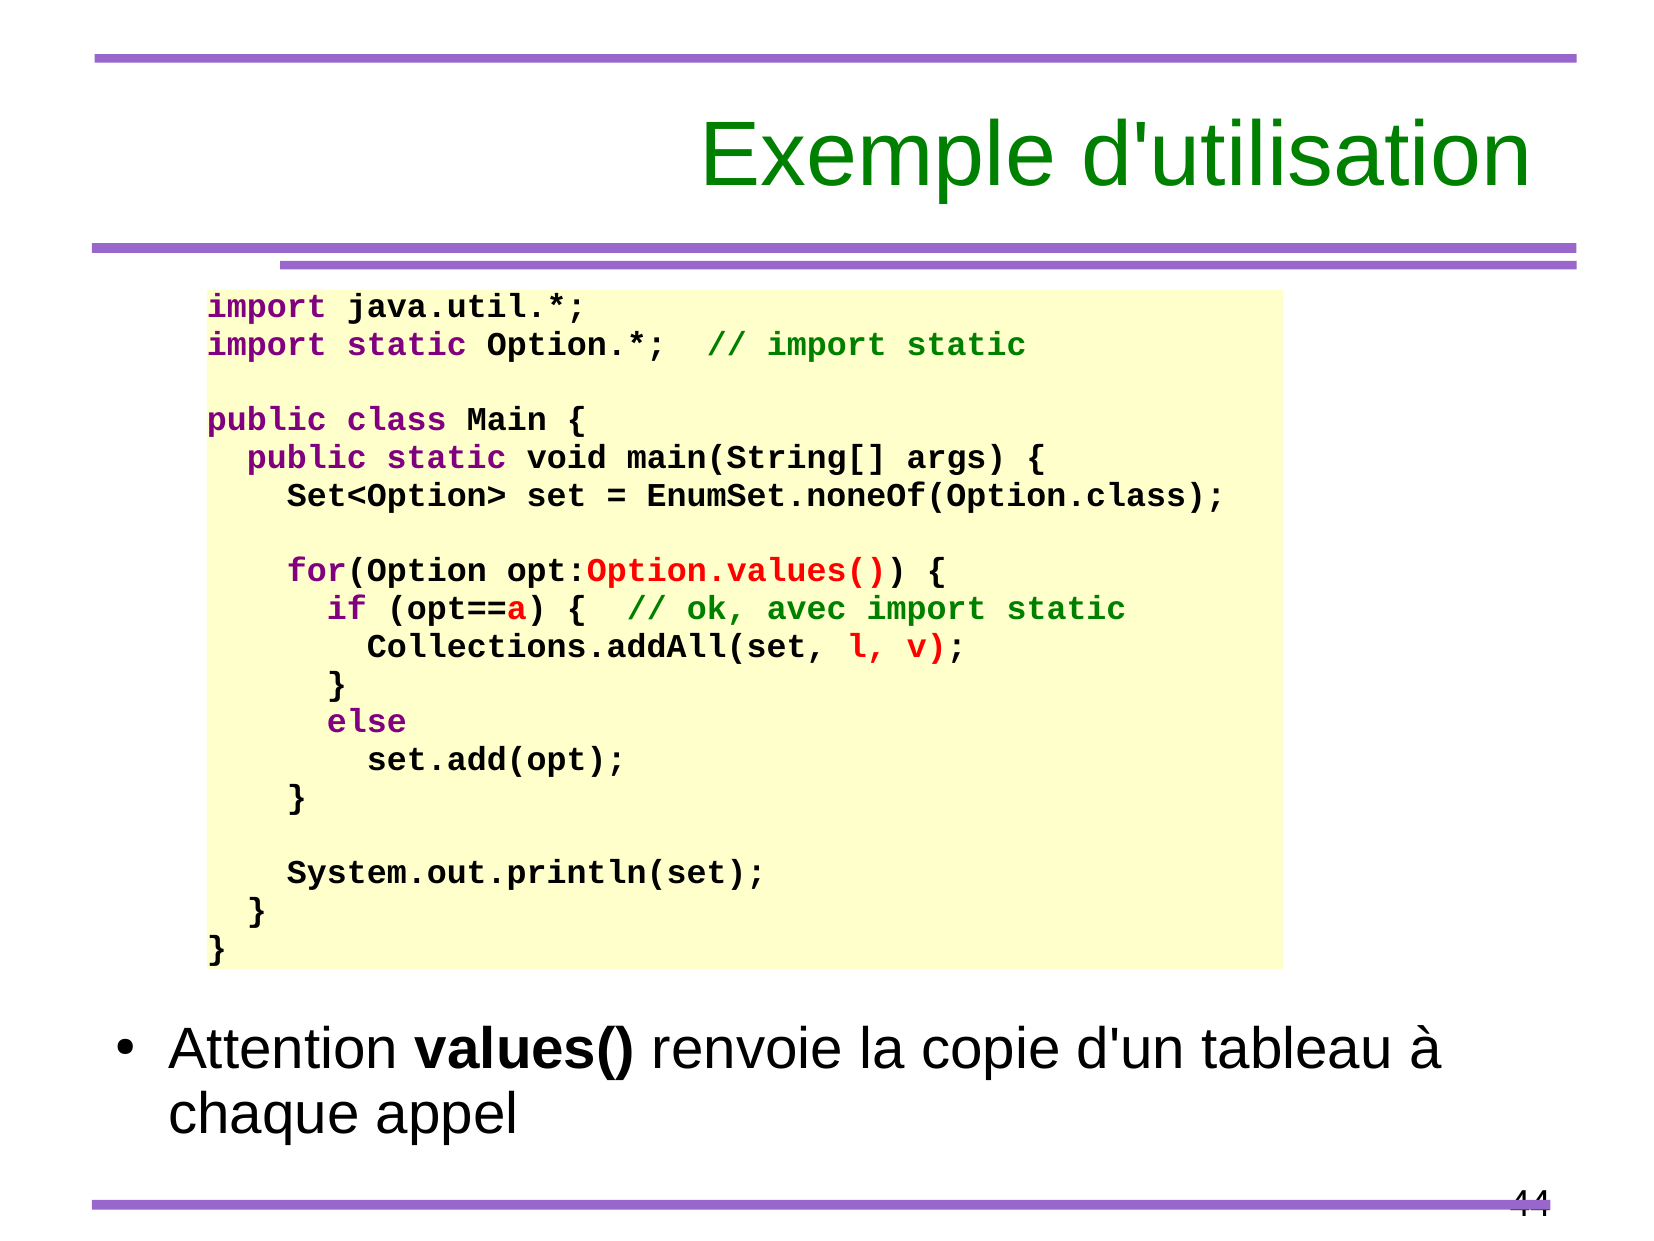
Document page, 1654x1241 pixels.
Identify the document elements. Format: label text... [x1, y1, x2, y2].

list Attention values() renvoie la copie d'un tableau à chaque appel [97, 1015, 1557, 1174]
title Exemple d'utilisation [121, 49, 1534, 257]
text_box import java.util.*; import static Option.*; // import static public class Main { public static void main(String[] args) { Set<Option> set = EnumSet.noneOf(Option.class); for(Option opt:Option.values()) { if (opt==a) { // ok, avec import static Collections.addAll(set, l, v); } else set.add(opt); } System.out.println(set); } } [206, 289, 1284, 970]
